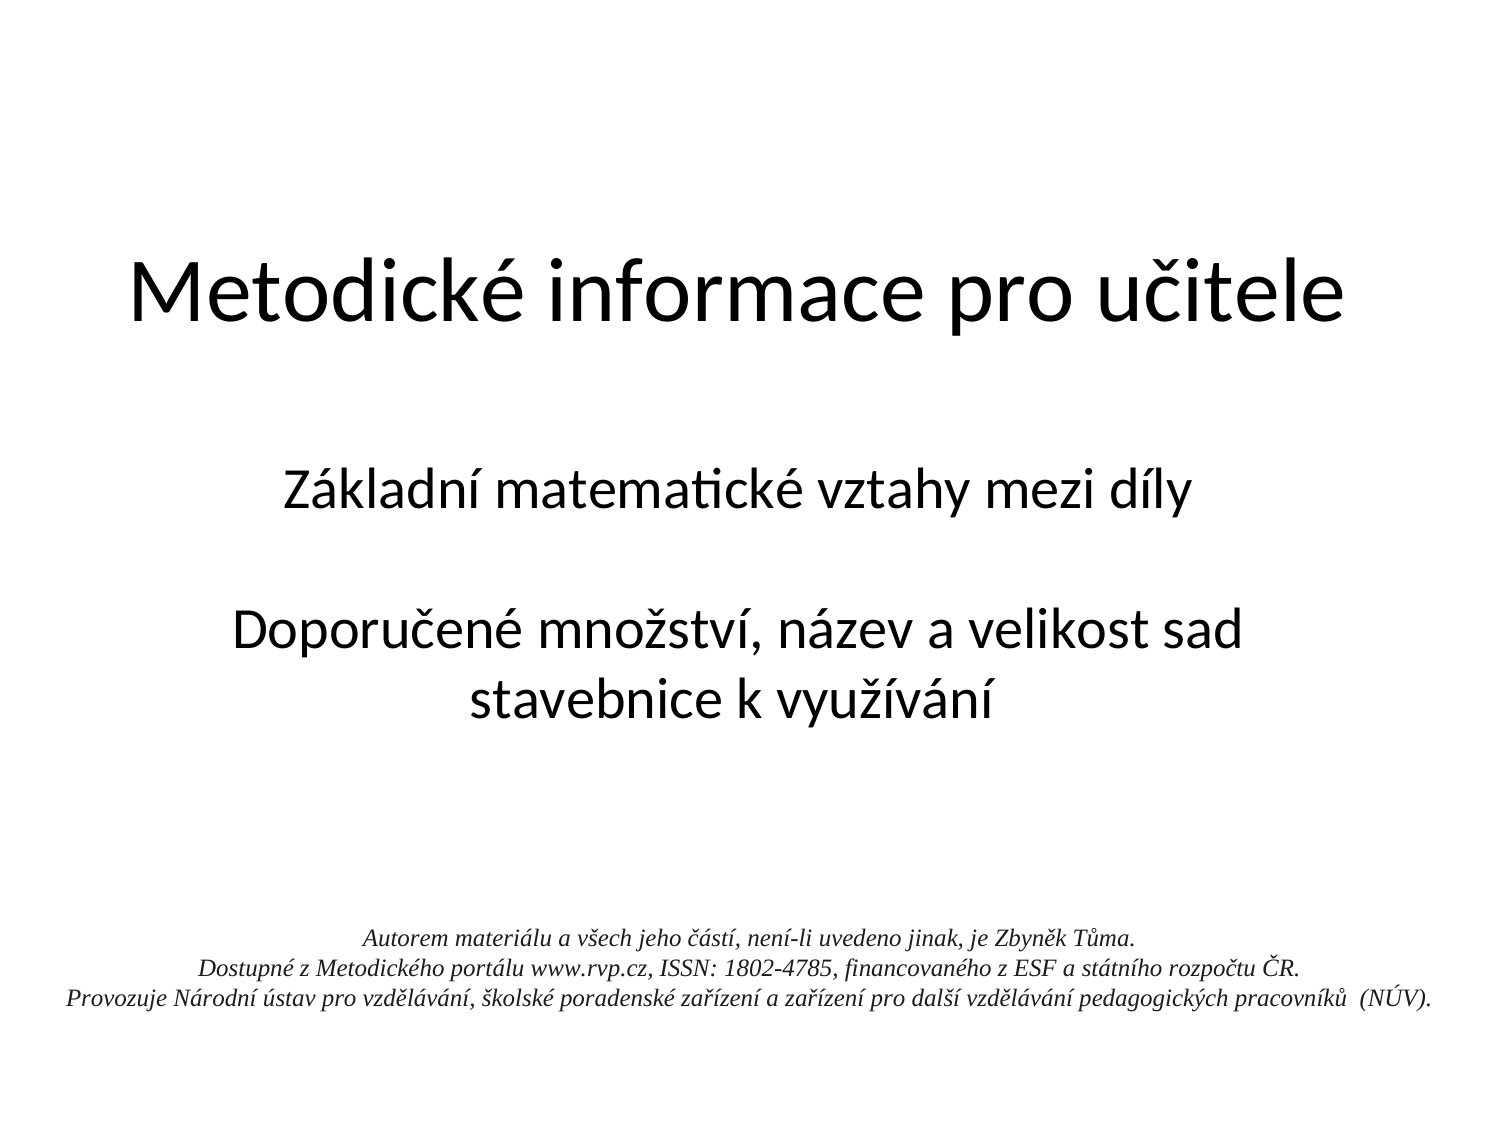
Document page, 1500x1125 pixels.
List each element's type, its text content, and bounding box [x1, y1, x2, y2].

title Metodické informace pro učitele Základní matematické vztahy mezi díly Doporučené množství, název a velikost sad stavebnice k využívání [100, 222, 1376, 808]
text_box Autorem materiálu a všech jeho částí, není-li uvedeno jinak, je Zbyněk Tůma. Dostupné z Metodického portálu www.rvp.cz, ISSN: 1802-4785, financovaného z ESF a státního rozpočtu ČR. Provozuje Národní ústav pro vzdělávání, školské poradenské zařízení a zařízení pro další vzdělávání pedagogických pracovníků (NÚV). [0, 914, 1500, 1020]
